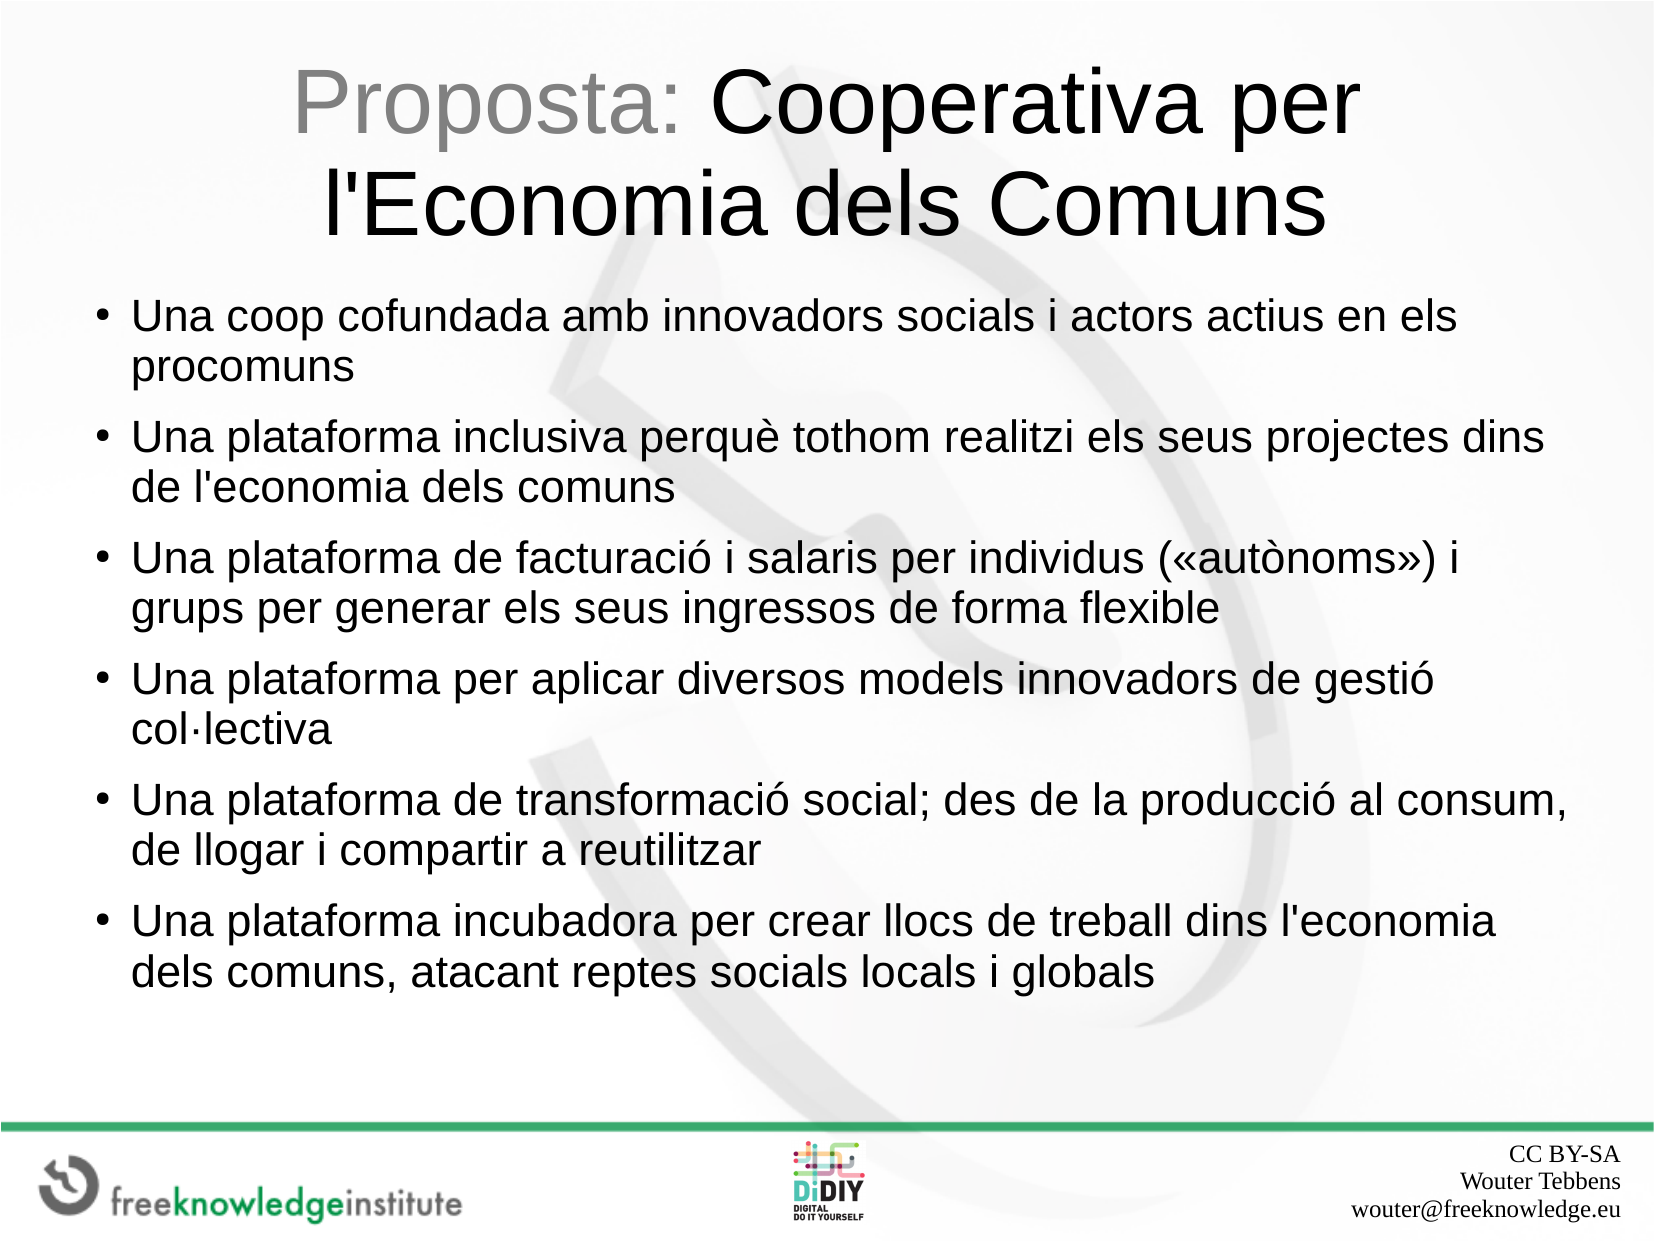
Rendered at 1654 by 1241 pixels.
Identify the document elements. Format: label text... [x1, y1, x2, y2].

list Una coop cofundada amb innovadors socials i actors actius en els procomuns Una plataforma inclusiva perquè tothom realitzi els seus projectes dins de l'economia dels comuns Una plataforma de facturació i salaris per individus («autònoms») i grups per generar els seus ingressos de forma flexible Una plataforma per aplicar diversos models innovadors de gestió col·lectiva Una plataforma de transformació social; des de la producció al consum, de llogar i compartir a reutilitzar Una plataforma incubadora per crear llocs de treball dins l'economia dels comuns, atacant reptes socials locals i globals [82, 290, 1571, 1010]
title Proposta: Cooperativa per l'Economia dels Comuns [82, 49, 1571, 257]
picture [1, 1, 1654, 1241]
